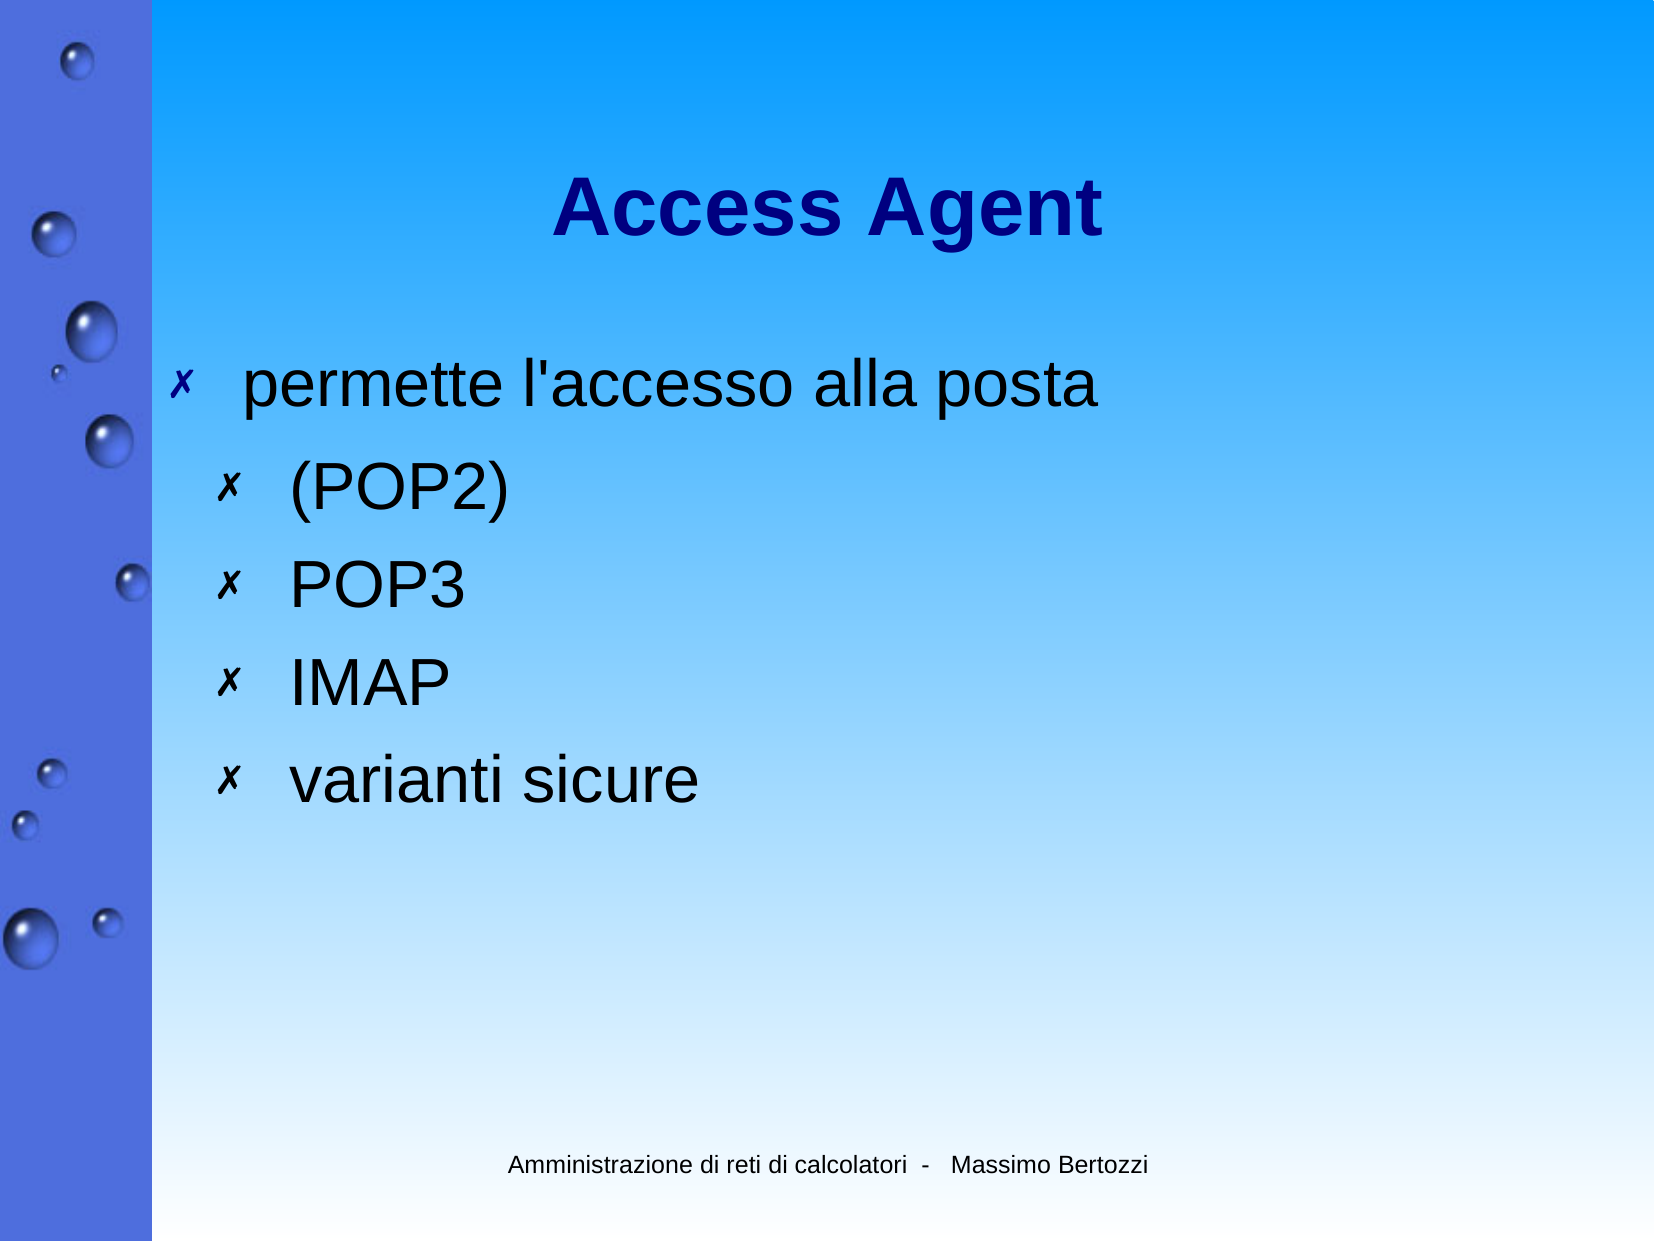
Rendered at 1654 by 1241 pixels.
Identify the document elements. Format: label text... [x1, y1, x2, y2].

title Access Agent [121, 102, 1534, 311]
picture [0, 0, 152, 1241]
list permette l'accesso alla posta (POP2) POP3 IMAP varianti sicure [159, 346, 1572, 1128]
